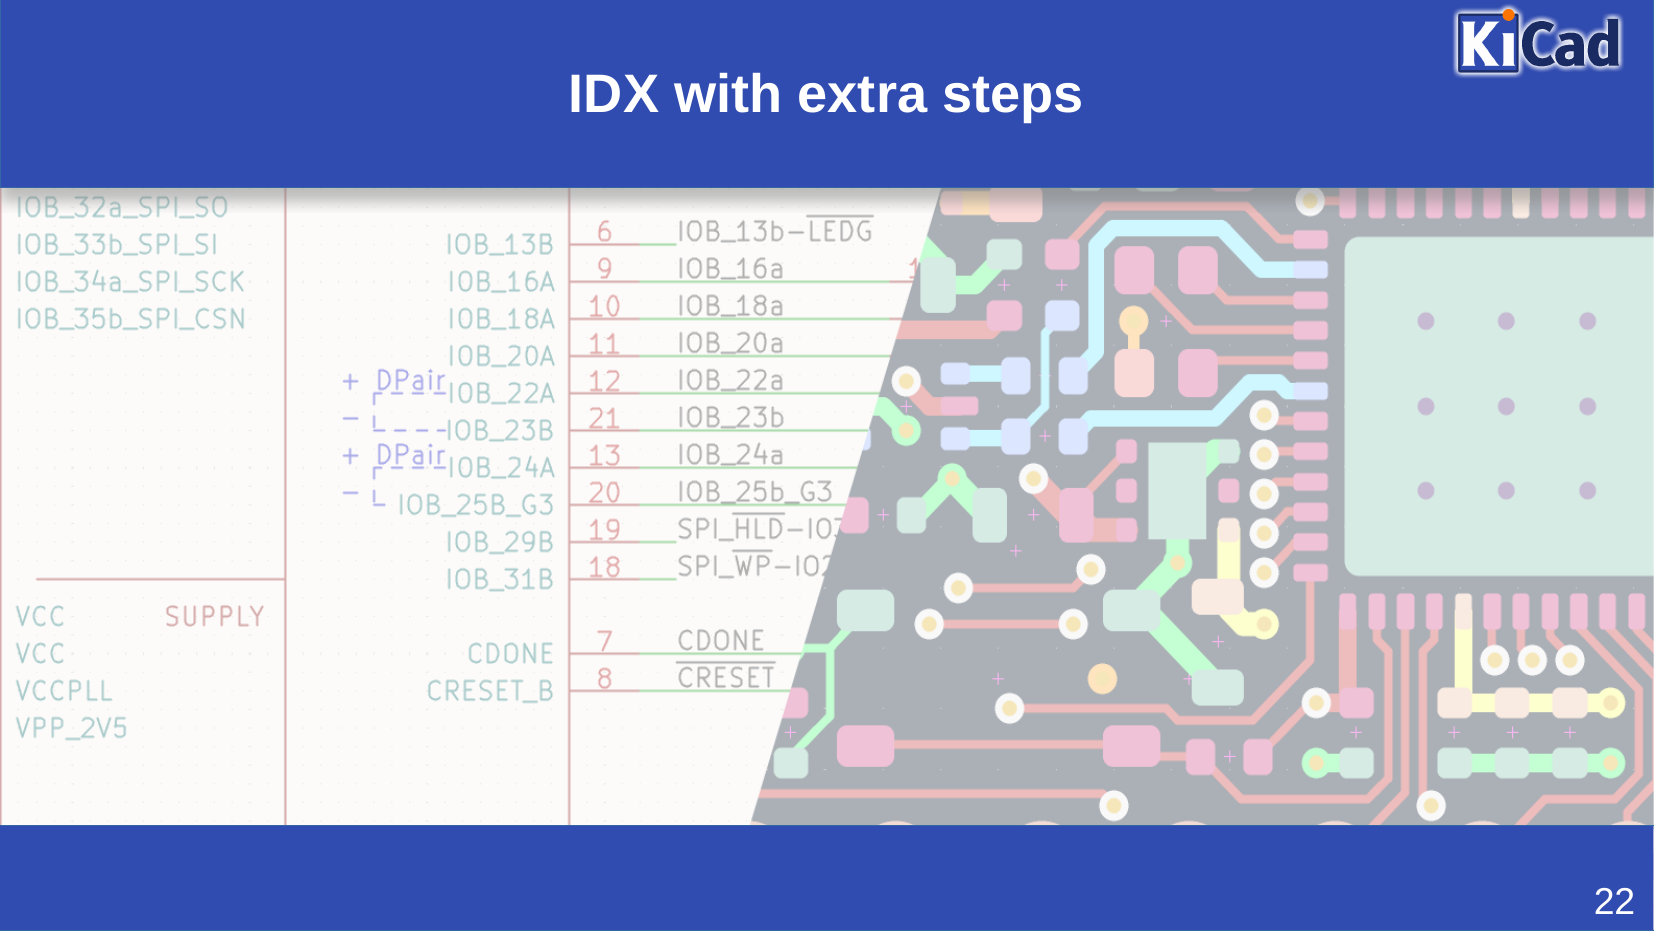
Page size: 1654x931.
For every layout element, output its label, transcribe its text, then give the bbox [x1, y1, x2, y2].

table_header [578, 848, 1101, 905]
picture [0, 188, 1654, 825]
table_header [1101, 848, 1624, 905]
picture [1412, 0, 1654, 92]
text_box [1162, 188, 1651, 226]
table_header [55, 848, 578, 905]
text_box <number> [1387, 873, 1651, 931]
text_box [0, 825, 1654, 931]
text_box IDX with extra steps [0, 0, 1654, 188]
